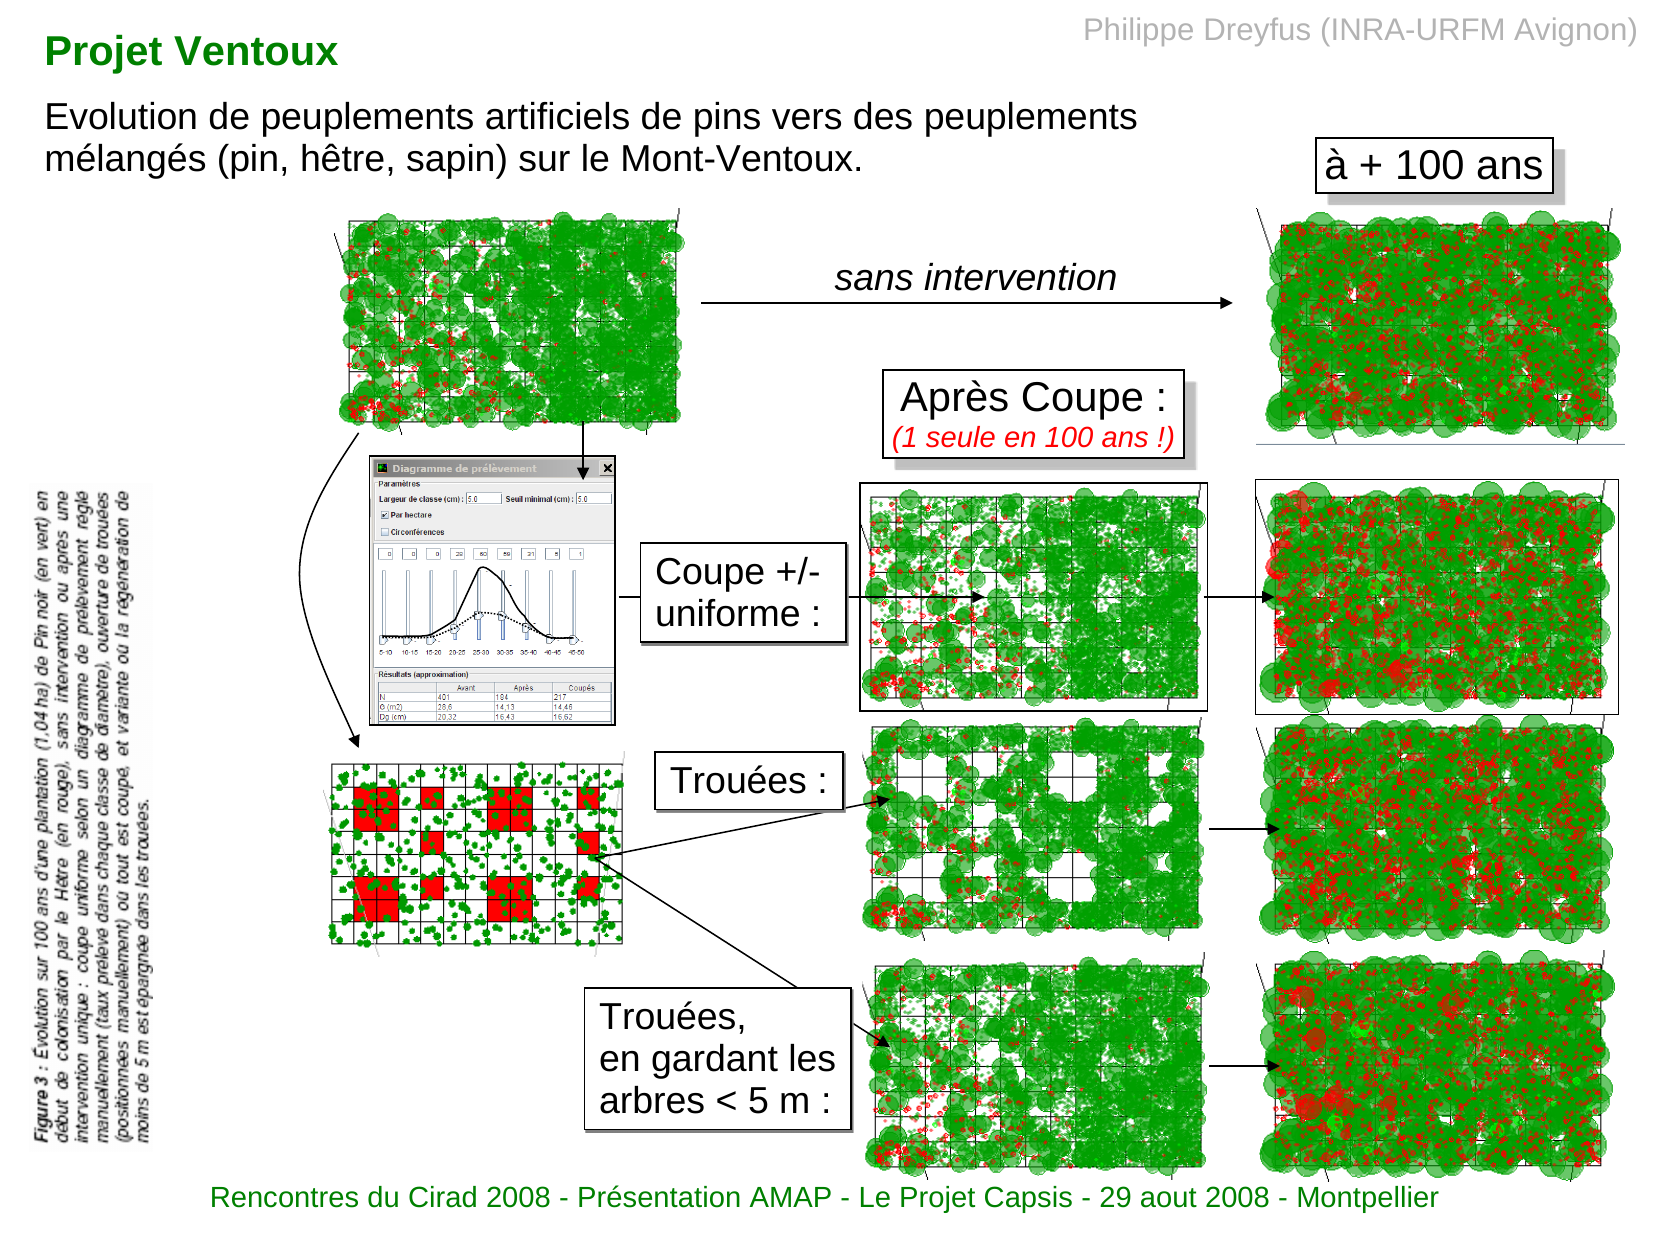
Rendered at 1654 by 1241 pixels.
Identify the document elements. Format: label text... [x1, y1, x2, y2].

text_box Coupe +/- uniforme : [640, 542, 847, 643]
picture [29, 483, 153, 1152]
picture [1256, 208, 1625, 445]
picture [1256, 715, 1614, 944]
picture [862, 717, 1205, 941]
text_box Projet Ventoux [29, 19, 473, 88]
text_box Philippe Dreyfus (INRA-URFM Avignon) [974, 5, 1654, 60]
picture [862, 952, 1211, 1180]
picture [1256, 950, 1617, 1182]
text_box Trouées : [654, 751, 843, 810]
picture [600, 853, 630, 879]
text_box Trouées, en gardant les arbres < 5 m : [584, 988, 852, 1130]
picture [860, 483, 1207, 711]
text_box sans intervention [819, 248, 1133, 306]
text_box à + 100 ans [1315, 137, 1553, 193]
text_box Evolution de peuplements artificiels de pins vers des peuplements mélangés (pin, hêtre, sapin) sur le Mont-Ventoux. [29, 88, 1270, 197]
picture [370, 456, 615, 725]
picture [334, 208, 690, 435]
text_box Après Coupe : (1 seule en 100 ans !) [883, 369, 1185, 458]
picture [1256, 480, 1618, 714]
picture [323, 751, 630, 957]
